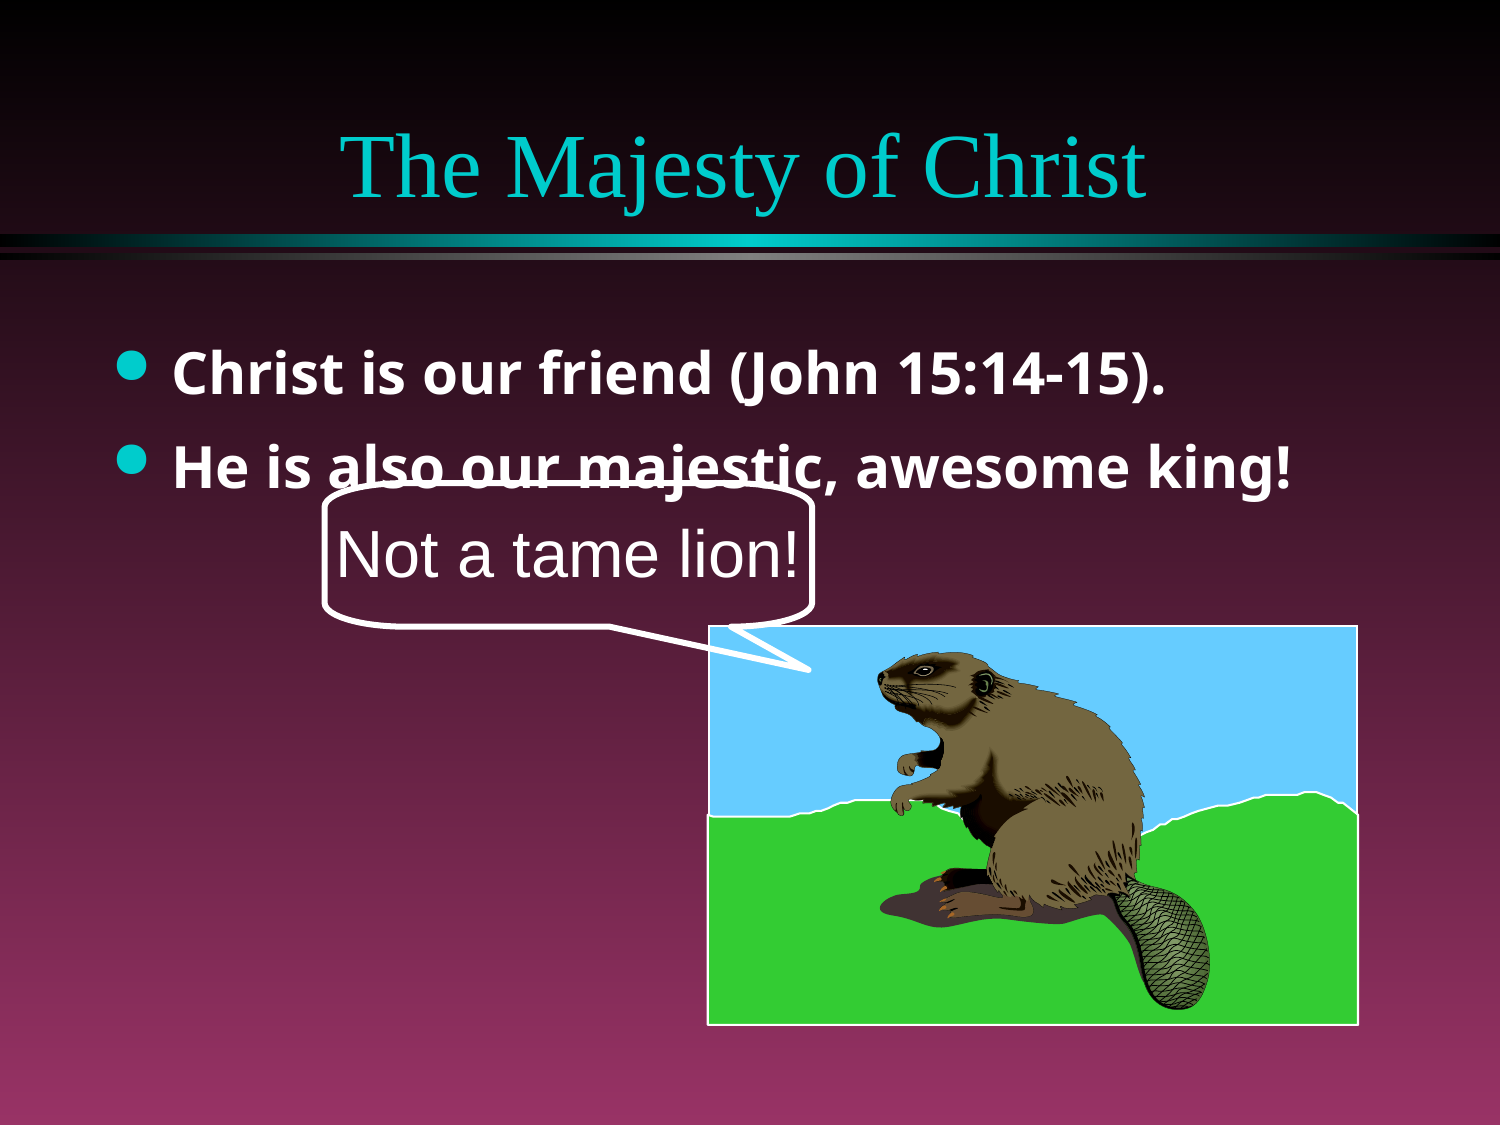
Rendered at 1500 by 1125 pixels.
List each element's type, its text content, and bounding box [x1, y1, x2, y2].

picture [875, 649, 1213, 1013]
list Christ is our friend (John 15:14-15). He is also our majestic, awesome king! [99, 324, 1388, 526]
text_box [707, 625, 1359, 1025]
text_box Not a tame lion! [324, 483, 813, 670]
title The Majesty of Christ [99, 37, 1388, 225]
